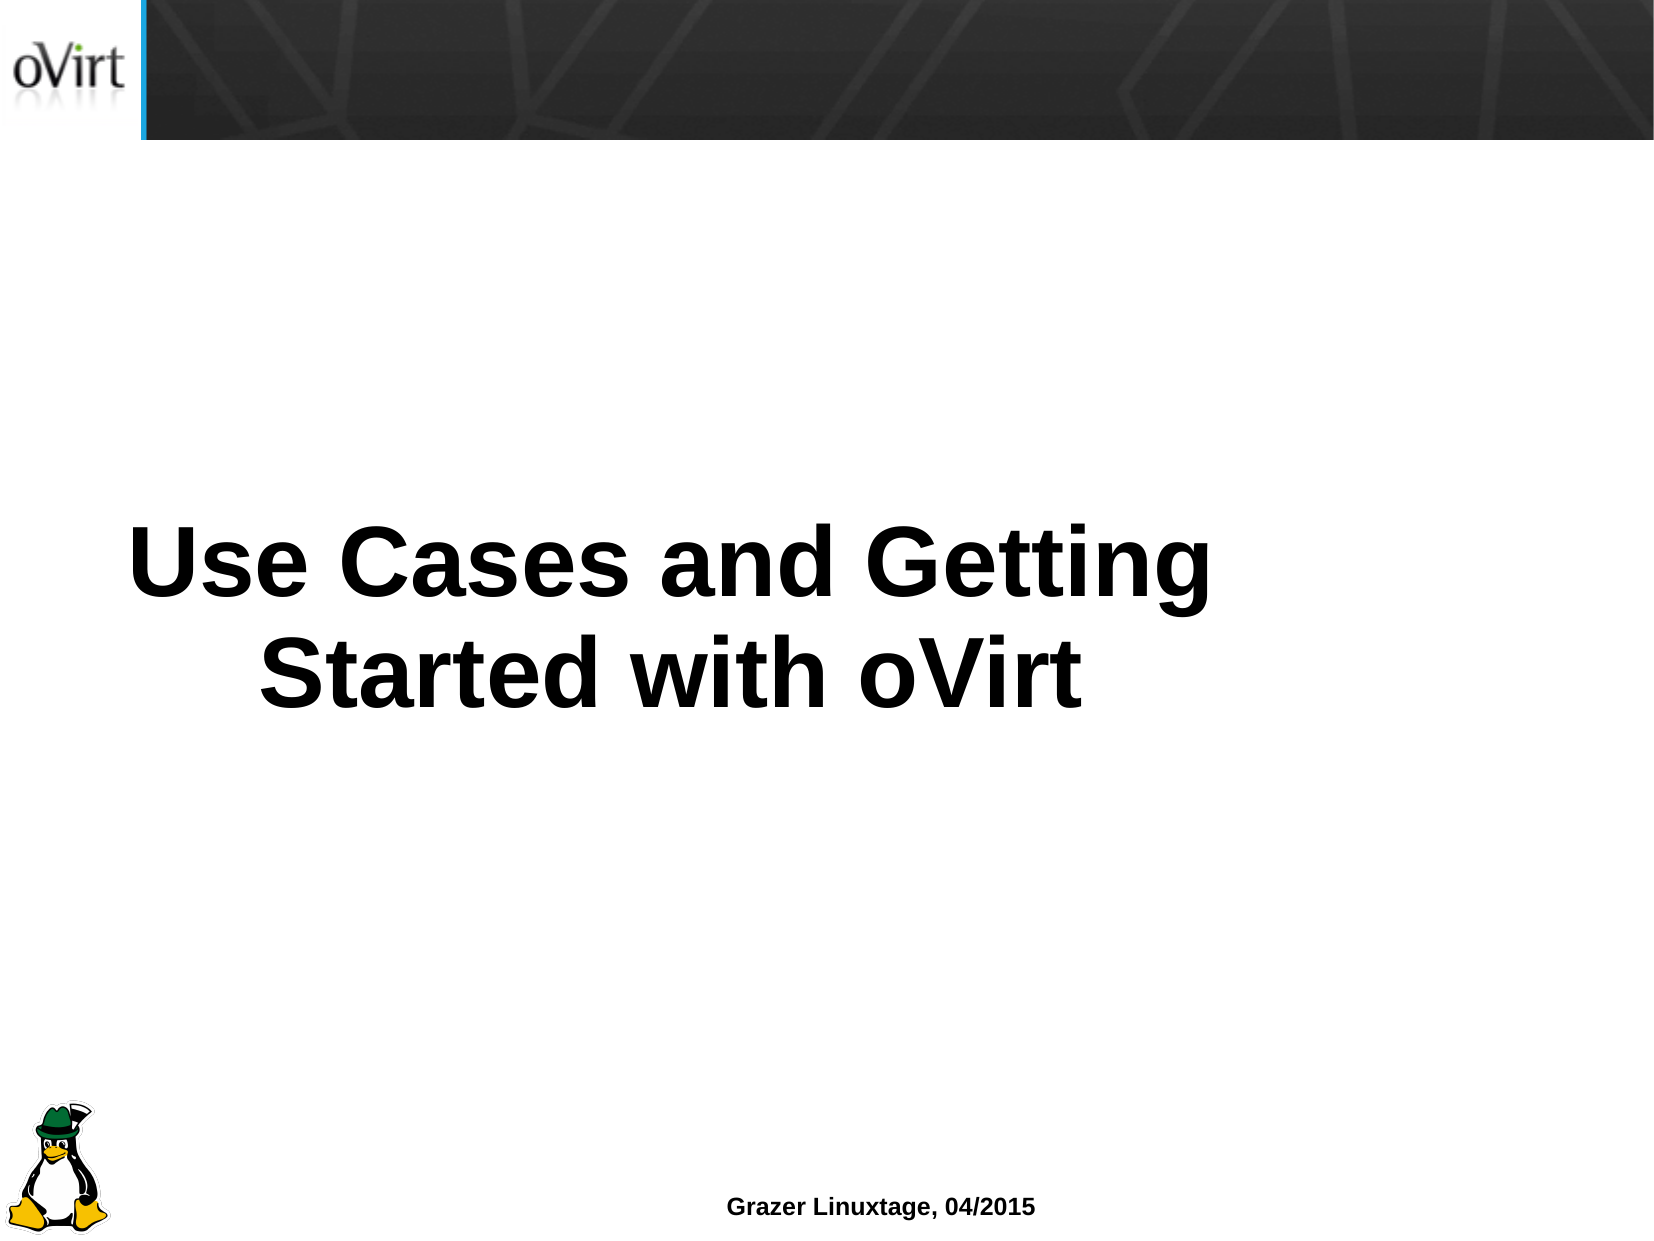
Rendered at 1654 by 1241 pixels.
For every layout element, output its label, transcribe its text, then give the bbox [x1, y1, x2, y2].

picture [5, 1100, 111, 1235]
picture [0, 0, 1654, 140]
text_box Use Cases and Getting Started with oVirt [112, 498, 1549, 737]
